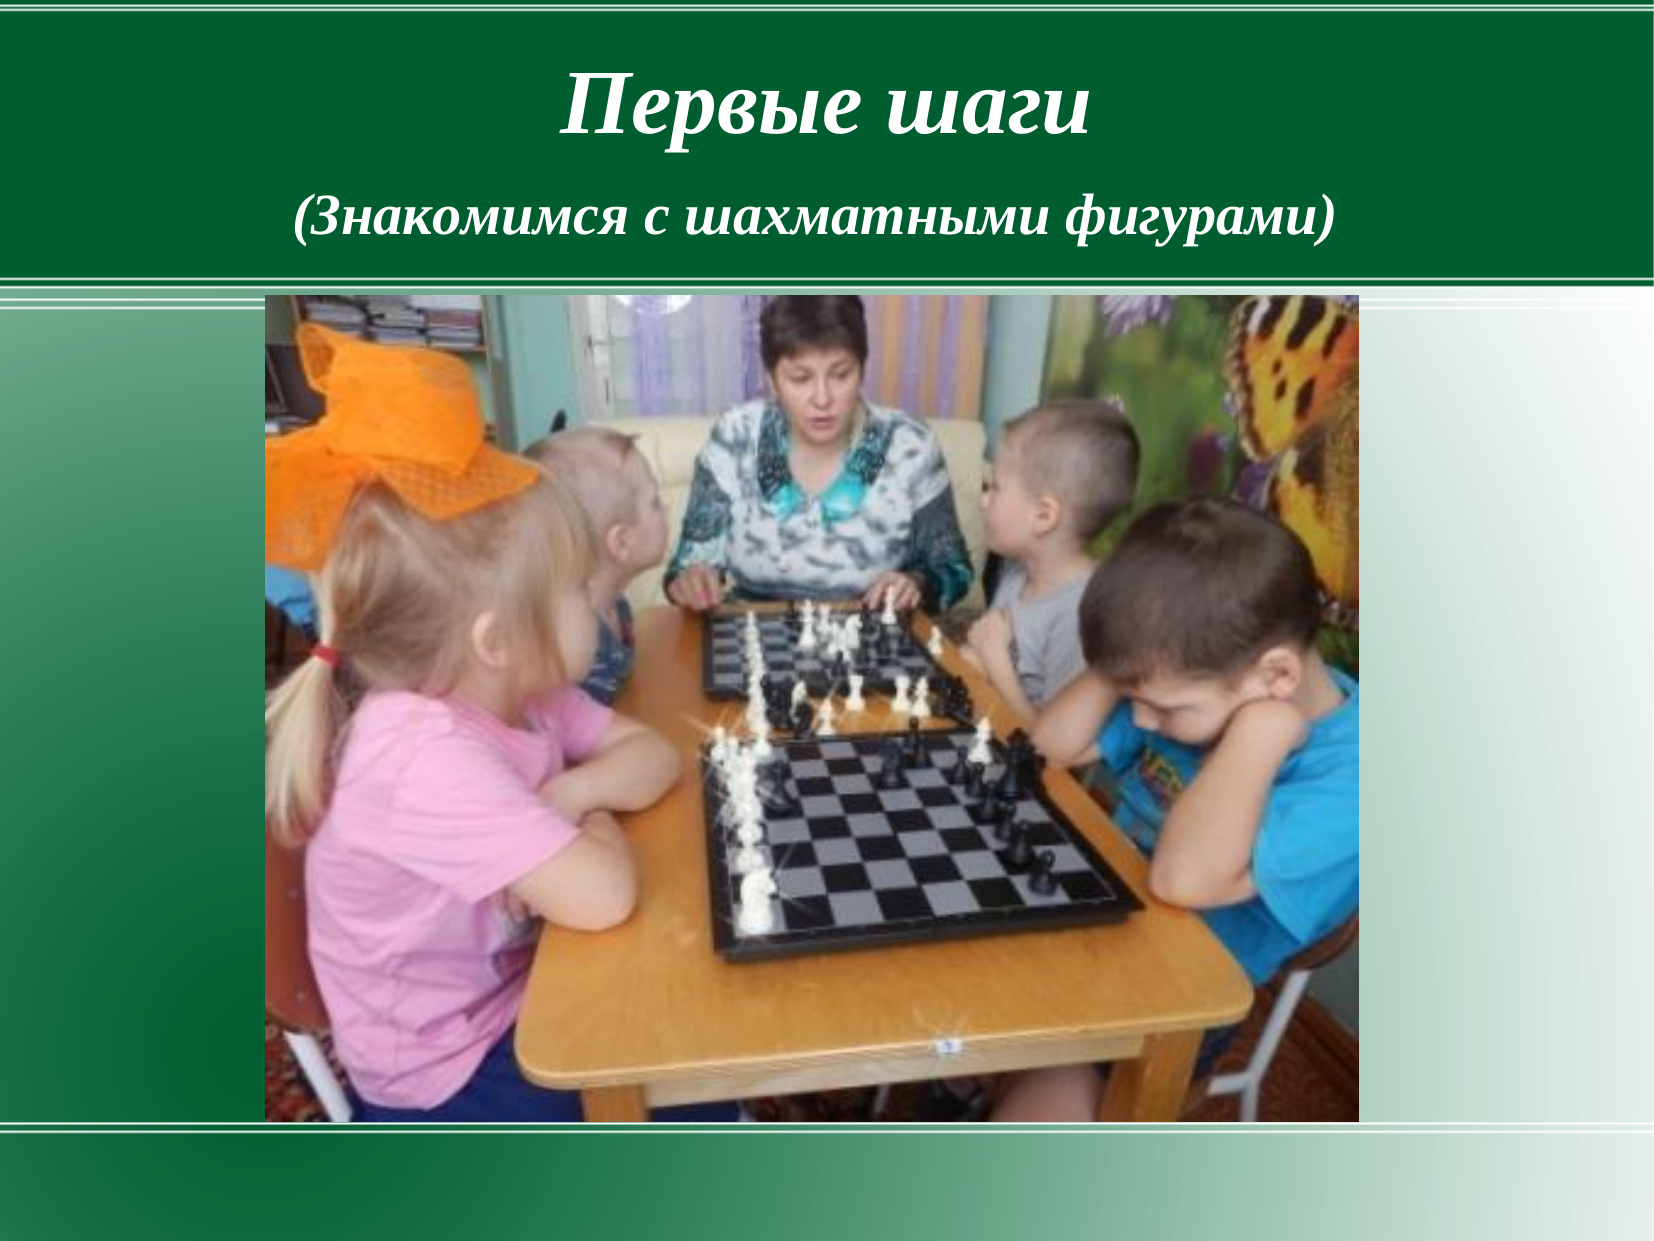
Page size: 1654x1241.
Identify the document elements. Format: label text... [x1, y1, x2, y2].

title Первые шаги (Знакомимся с шахматными фигурами) [82, 49, 1571, 257]
picture [0, 0, 1654, 1241]
